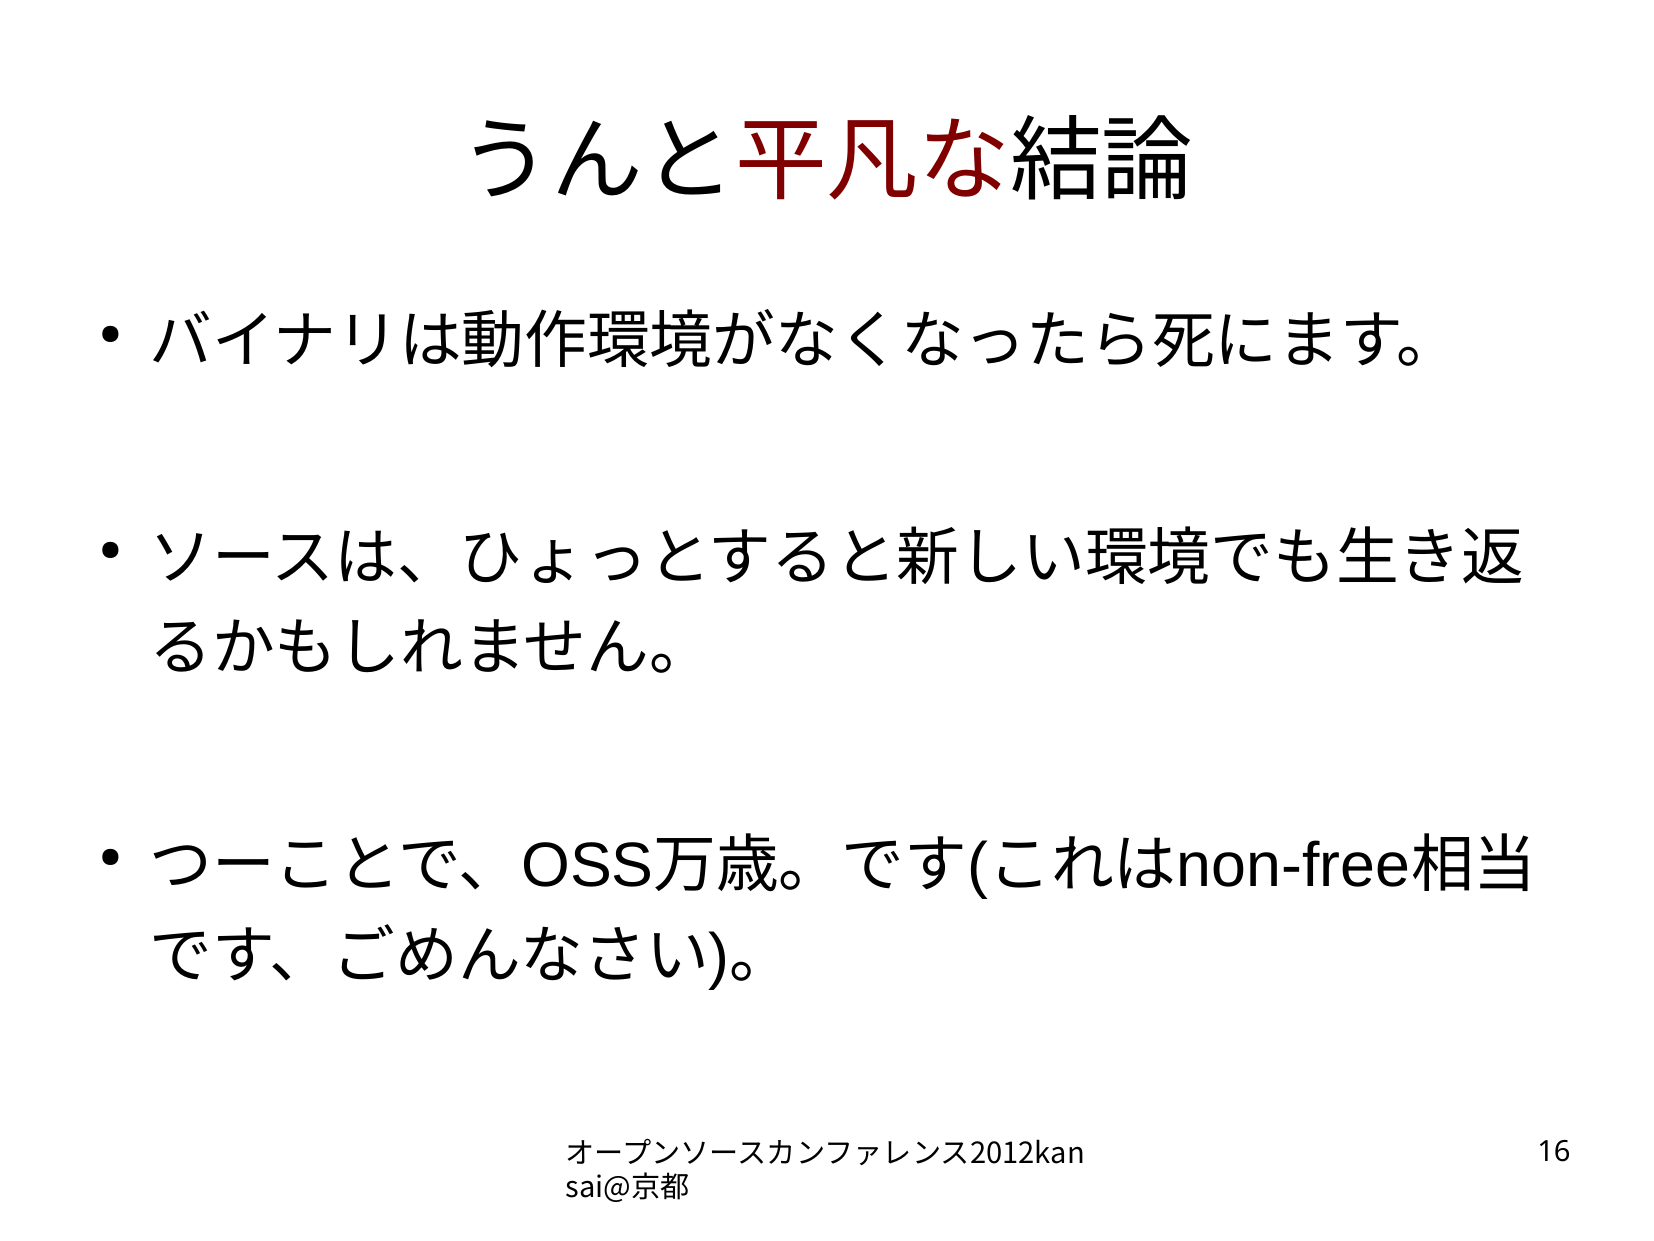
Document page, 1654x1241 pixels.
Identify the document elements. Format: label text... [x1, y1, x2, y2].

list バイナリは動作環境がなくなったら死にます。 ソースは、ひょっとすると新しい環境でも生き返るかもしれません。 つーことで、OSS万歳。です(これはnon-free相当です、ごめんなさい)。 [82, 290, 1538, 1010]
title うんと平凡な結論 [82, 49, 1571, 257]
